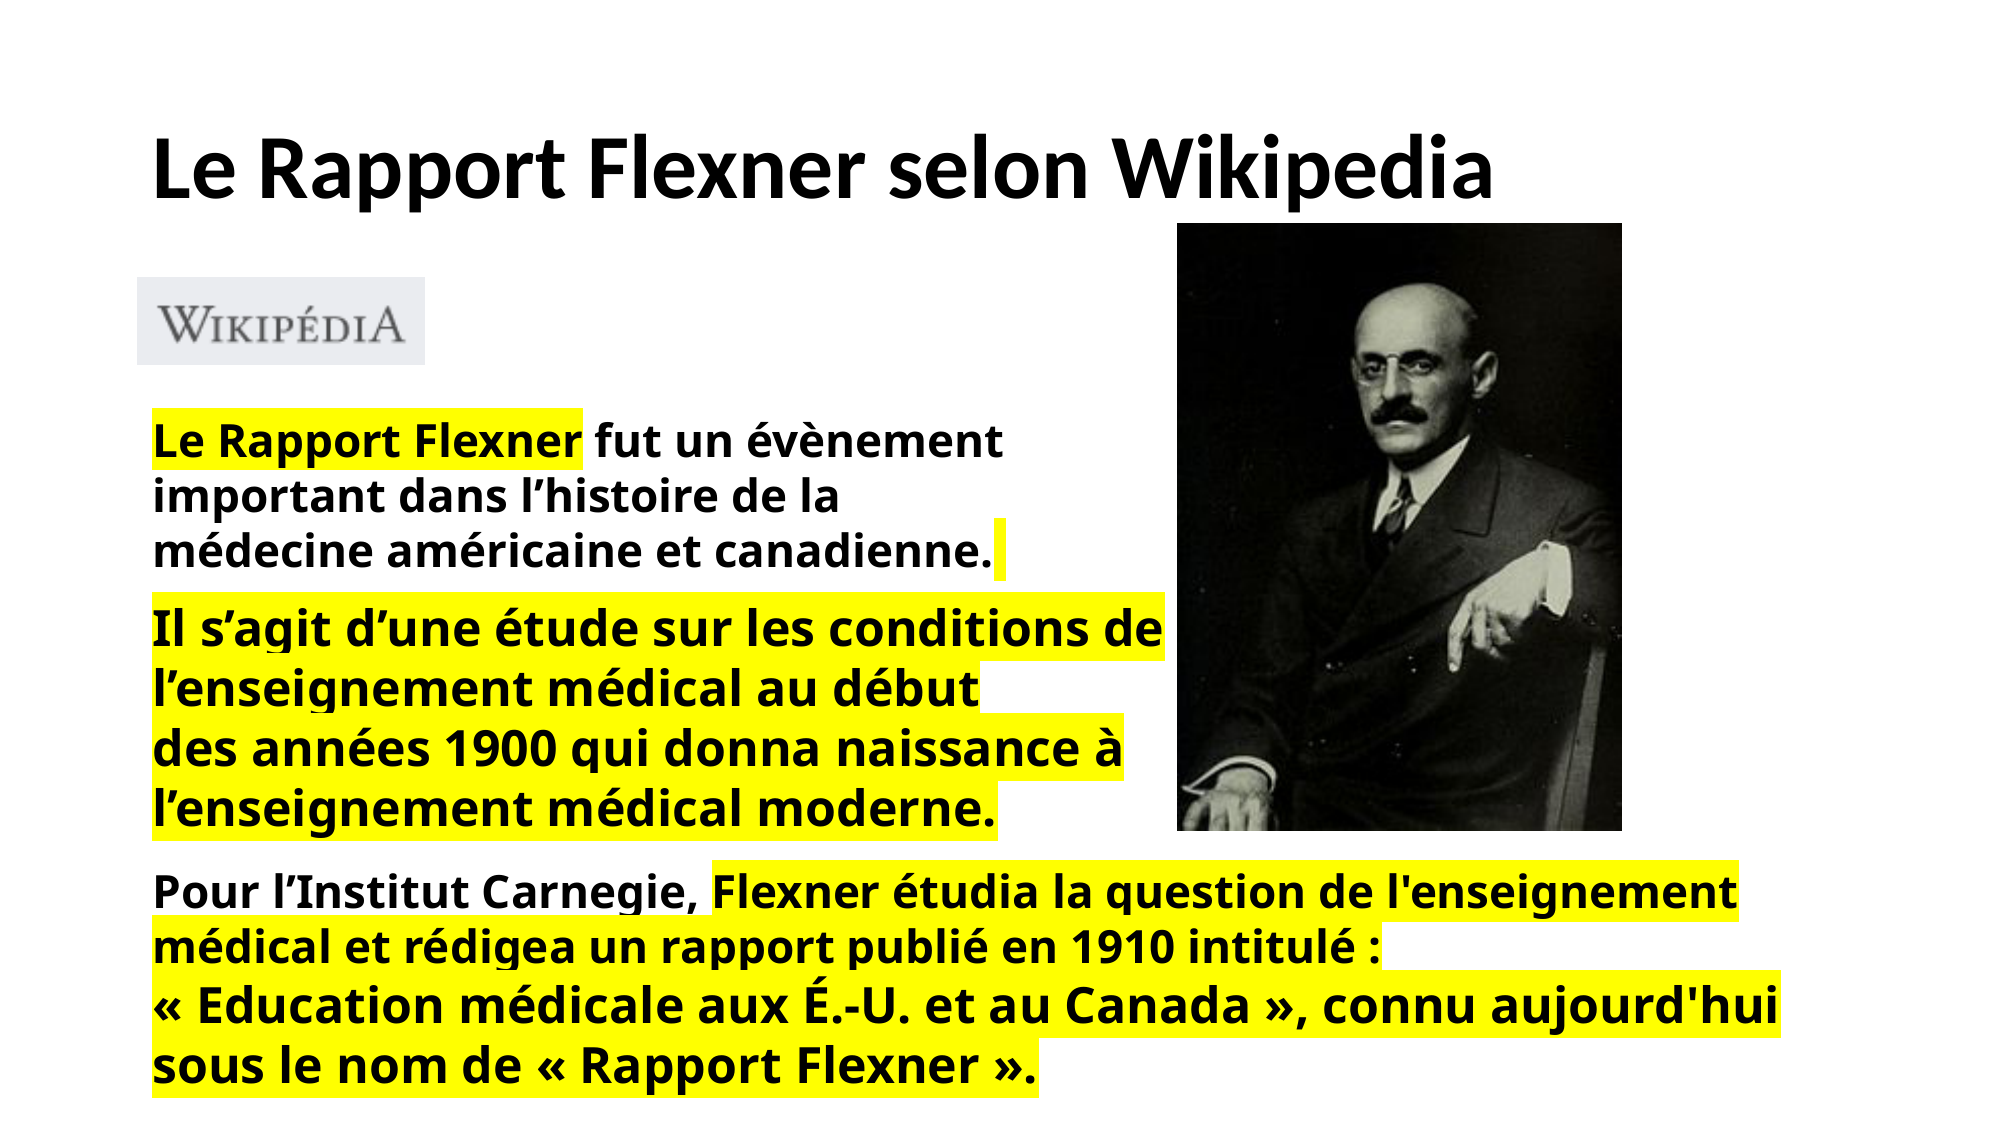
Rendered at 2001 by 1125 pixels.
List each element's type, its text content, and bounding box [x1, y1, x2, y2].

picture [137, 277, 425, 365]
text_box Le Rapport Flexner fut un évènement important dans l’histoire de la médecine américaine et canadienne. Il s’agit d’une étude sur les conditions de l’enseignement médical au début des années 1900 qui donna naissance à l’enseignement médical moderne. [137, 403, 1191, 848]
text_box Pour l’Institut Carnegie, Flexner étudia la question de l'enseignement médical et rédigea un rapport publié en 1910 intitulé : « Education médicale aux É.-U. et au Canada », connu aujourd'hui sous le nom de « Rapport Flexner ». [137, 855, 1863, 1104]
title Le Rapport Flexner selon Wikipedia [137, 59, 1863, 278]
picture [1177, 223, 1622, 831]
